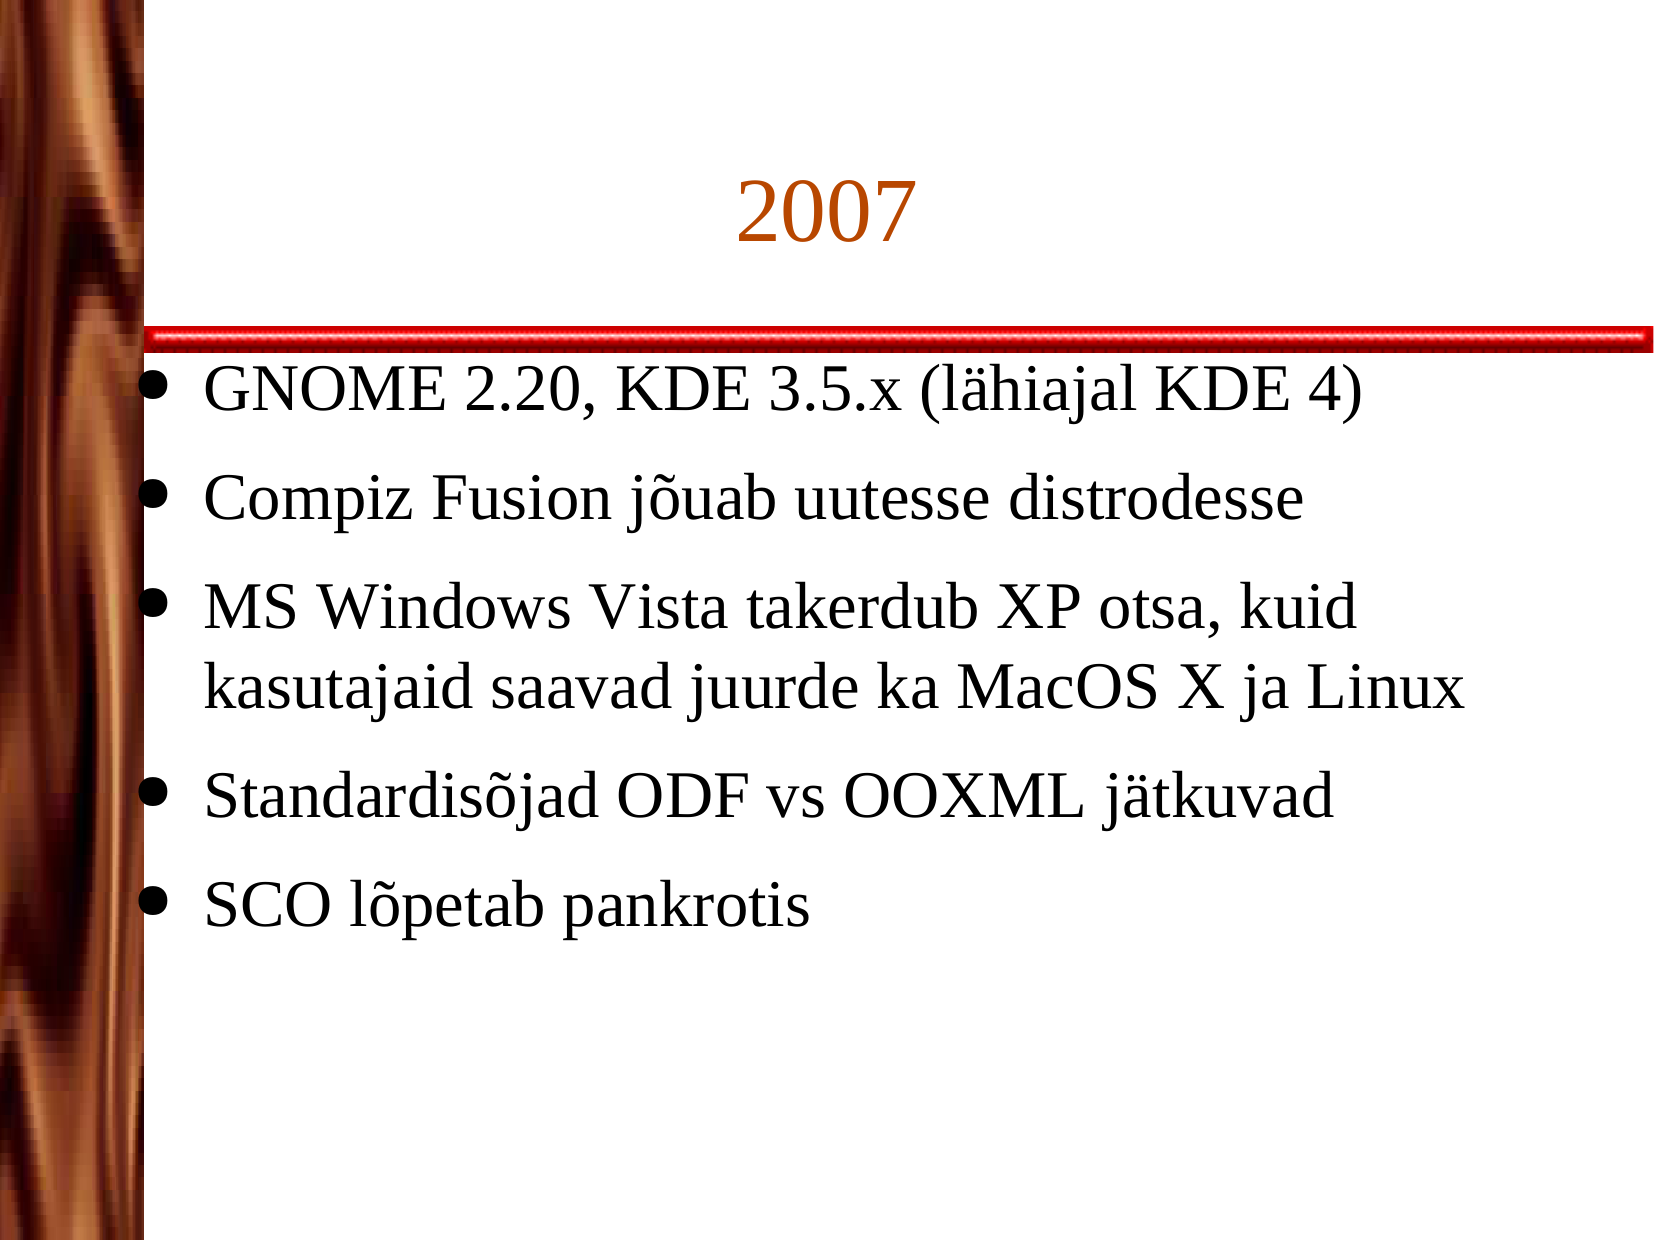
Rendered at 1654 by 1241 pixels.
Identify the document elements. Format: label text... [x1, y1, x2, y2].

picture [0, 0, 1654, 1240]
title 2007 [121, 100, 1533, 312]
list GNOME 2.20, KDE 3.5.x (lähiajal KDE 4) Compiz Fusion jõuab uutesse distrodesse MS Windows Vista takerdub XP otsa, kuid kasutajaid saavad juurde ka MacOS X ja Linux Standardisõjad ODF vs OOXML jätkuvad SCO lõpetab pankrotis [121, 344, 1533, 1126]
